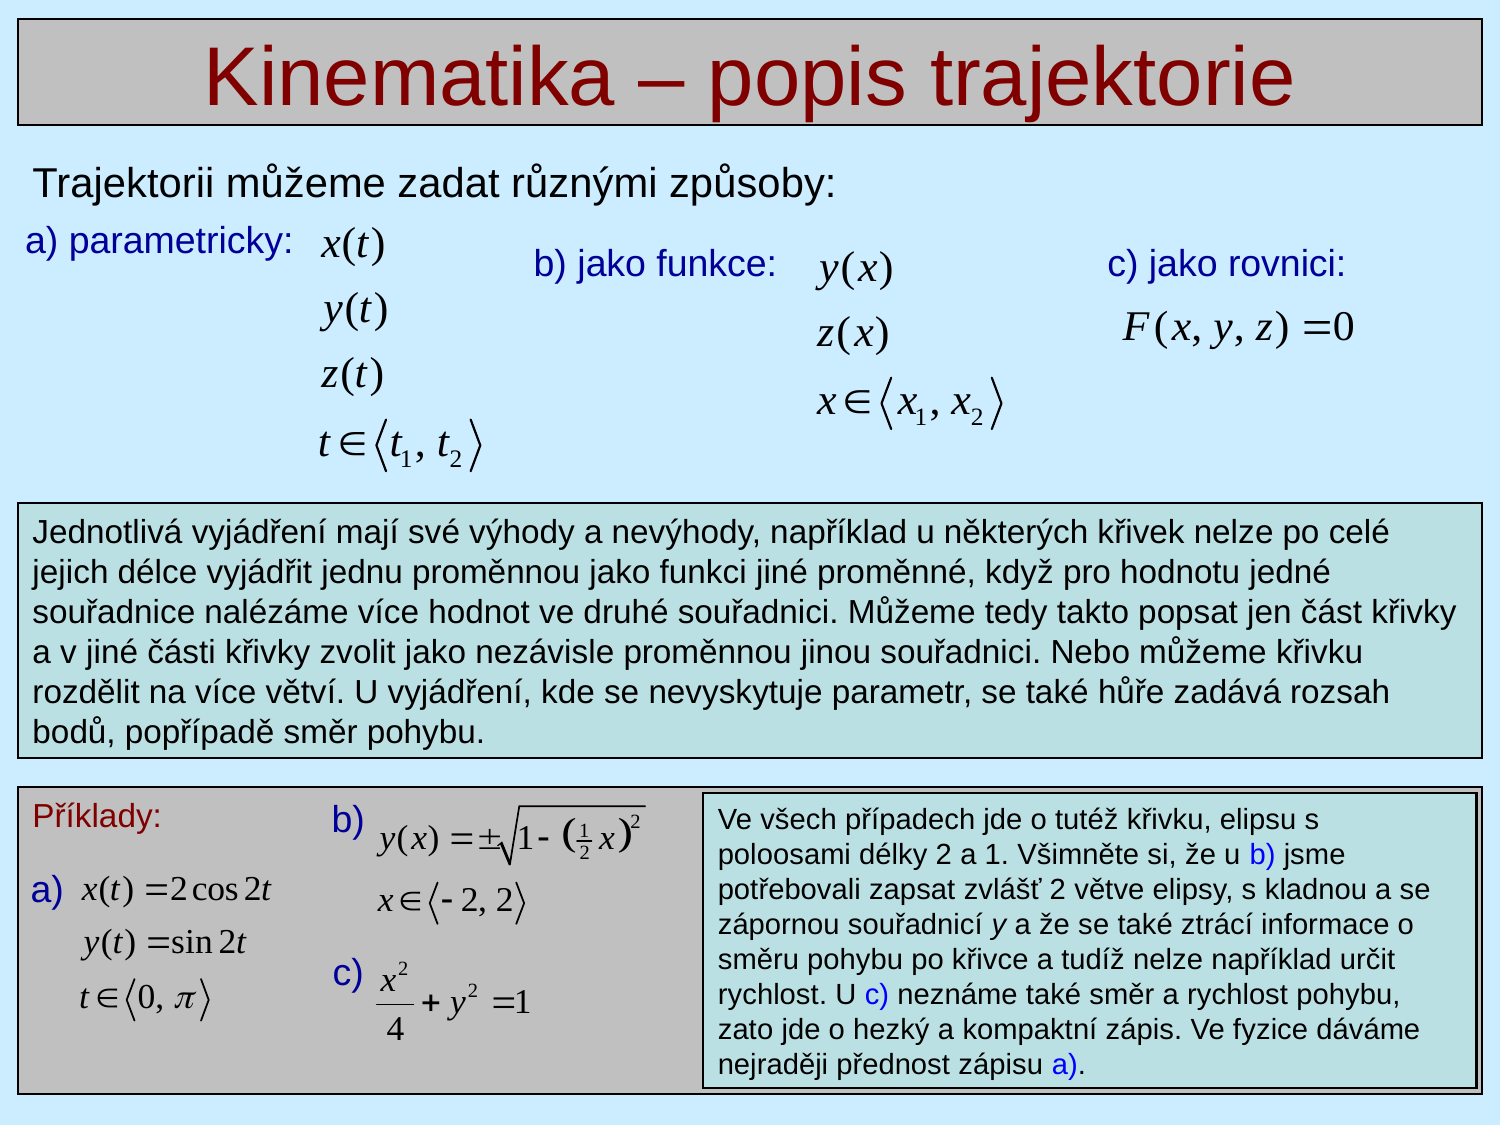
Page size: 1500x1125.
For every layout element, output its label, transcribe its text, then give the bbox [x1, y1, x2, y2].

text_box b) jako funkce: [513, 231, 798, 292]
picture [808, 241, 1011, 440]
text_box Trajektorii můžeme zadat různými způsoby: [17, 148, 1477, 220]
picture [75, 868, 280, 1030]
picture [370, 952, 534, 1048]
text_box Jednotlivá vyjádření mají své výhody a nevýhody, například u některých křivek nelze po celé jejich délce vyjádřit jednu proměnnou jako funkci jiné proměnné, když pro hodnotu jedné souřadnice nalézáme více hodnot ve druhé souřadnici. Můžeme tedy takto popsat jen část křivky a v jiné části křivky zvolit jako nezávisle proměnnou jinou souřadnici. Nebo můžeme křivku rozdělit na více větví. U vyjádření, kde se nevyskytuje parametr, se také hůře zadává rozsah bodů, popřípadě směr pohybu. [17, 503, 1483, 758]
text_box b) [301, 787, 396, 847]
text_box Ve všech případech jde o tutéž křivku, elipsu s poloosami délky 2 a 1. Všimněte si, že u b) jsme potřebovali zapsat zvlášť 2 větve elipsy, s kladnou a se zápornou souřadnicí y a že se také ztrácí informace o směru pohybu po křivce a tudíž nelze například určit rychlost. U c) neznáme také směr a rychlost pohybu, zato jde o hezký a kompaktní zápis. Ve fyzice dáváme nejraději přednost zápisu a). [703, 793, 1477, 1088]
picture [312, 218, 492, 480]
picture [1114, 302, 1363, 359]
text_box c) jako rovnici: [1092, 231, 1453, 292]
text_box c) [301, 940, 396, 1001]
text_box Příklady: [17, 786, 1483, 1094]
text_box Kinematika – popis trajektorie [17, 18, 1483, 126]
picture [370, 797, 653, 932]
text_box a) parametricky: [0, 208, 319, 269]
text_box a) [0, 857, 95, 918]
